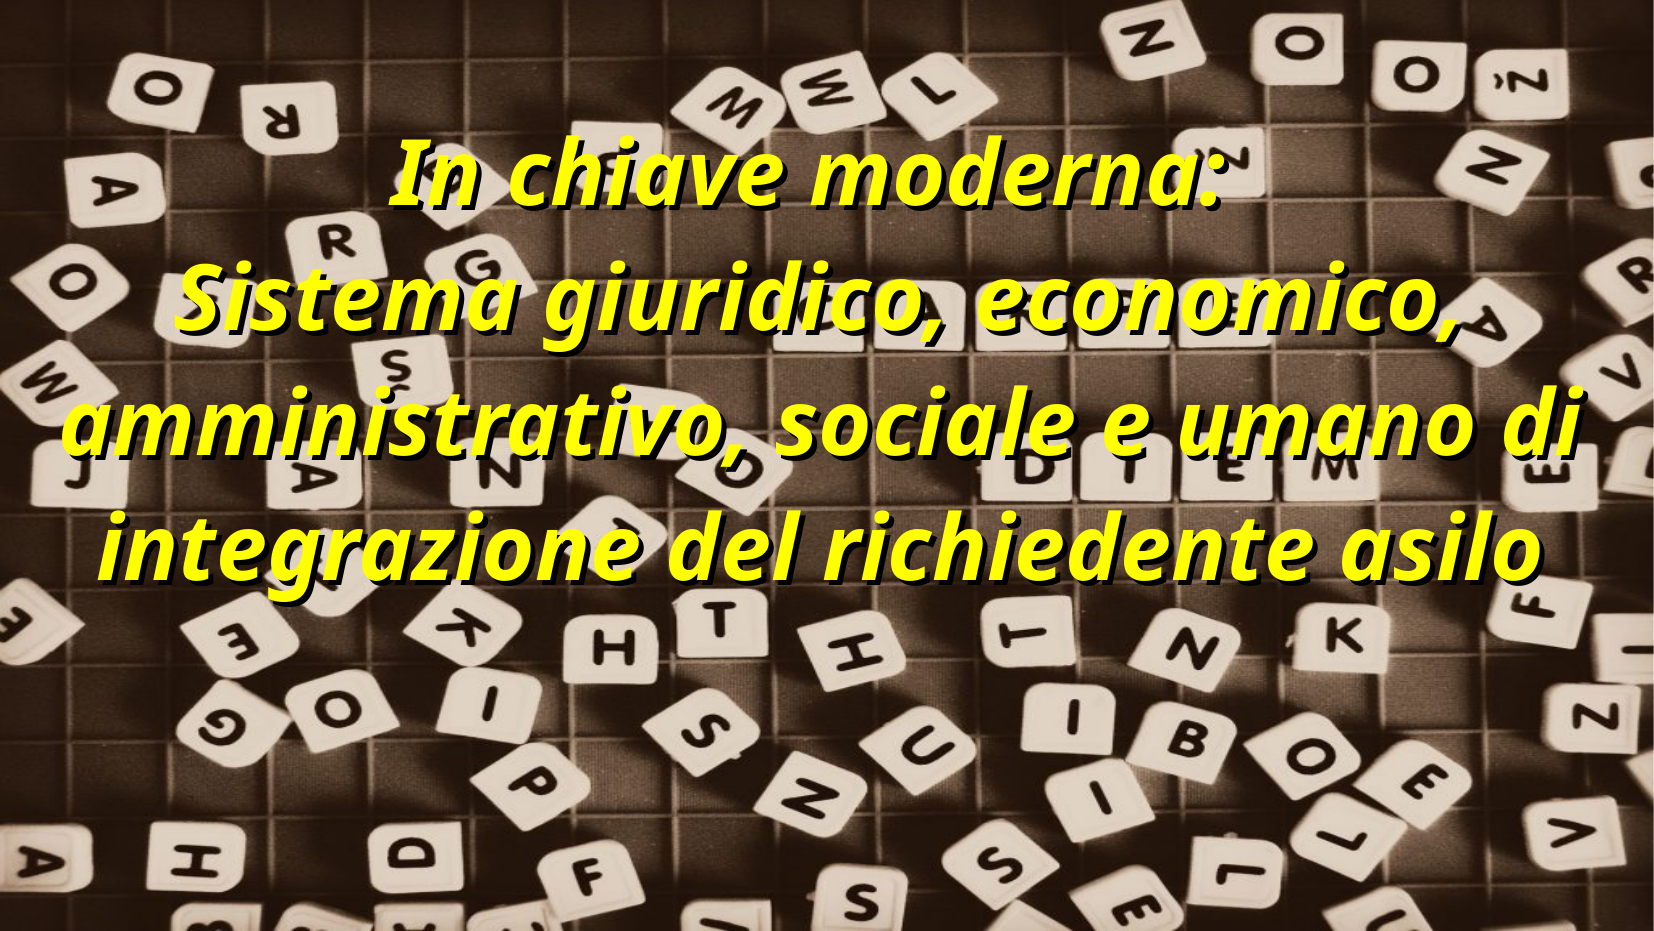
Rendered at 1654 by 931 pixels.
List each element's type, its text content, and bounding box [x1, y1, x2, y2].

picture [0, 0, 1654, 931]
text_box In chiave moderna: Sistema giuridico, economico, amministrativo, sociale e umano di integrazione del richiedente asilo [29, 99, 1613, 875]
